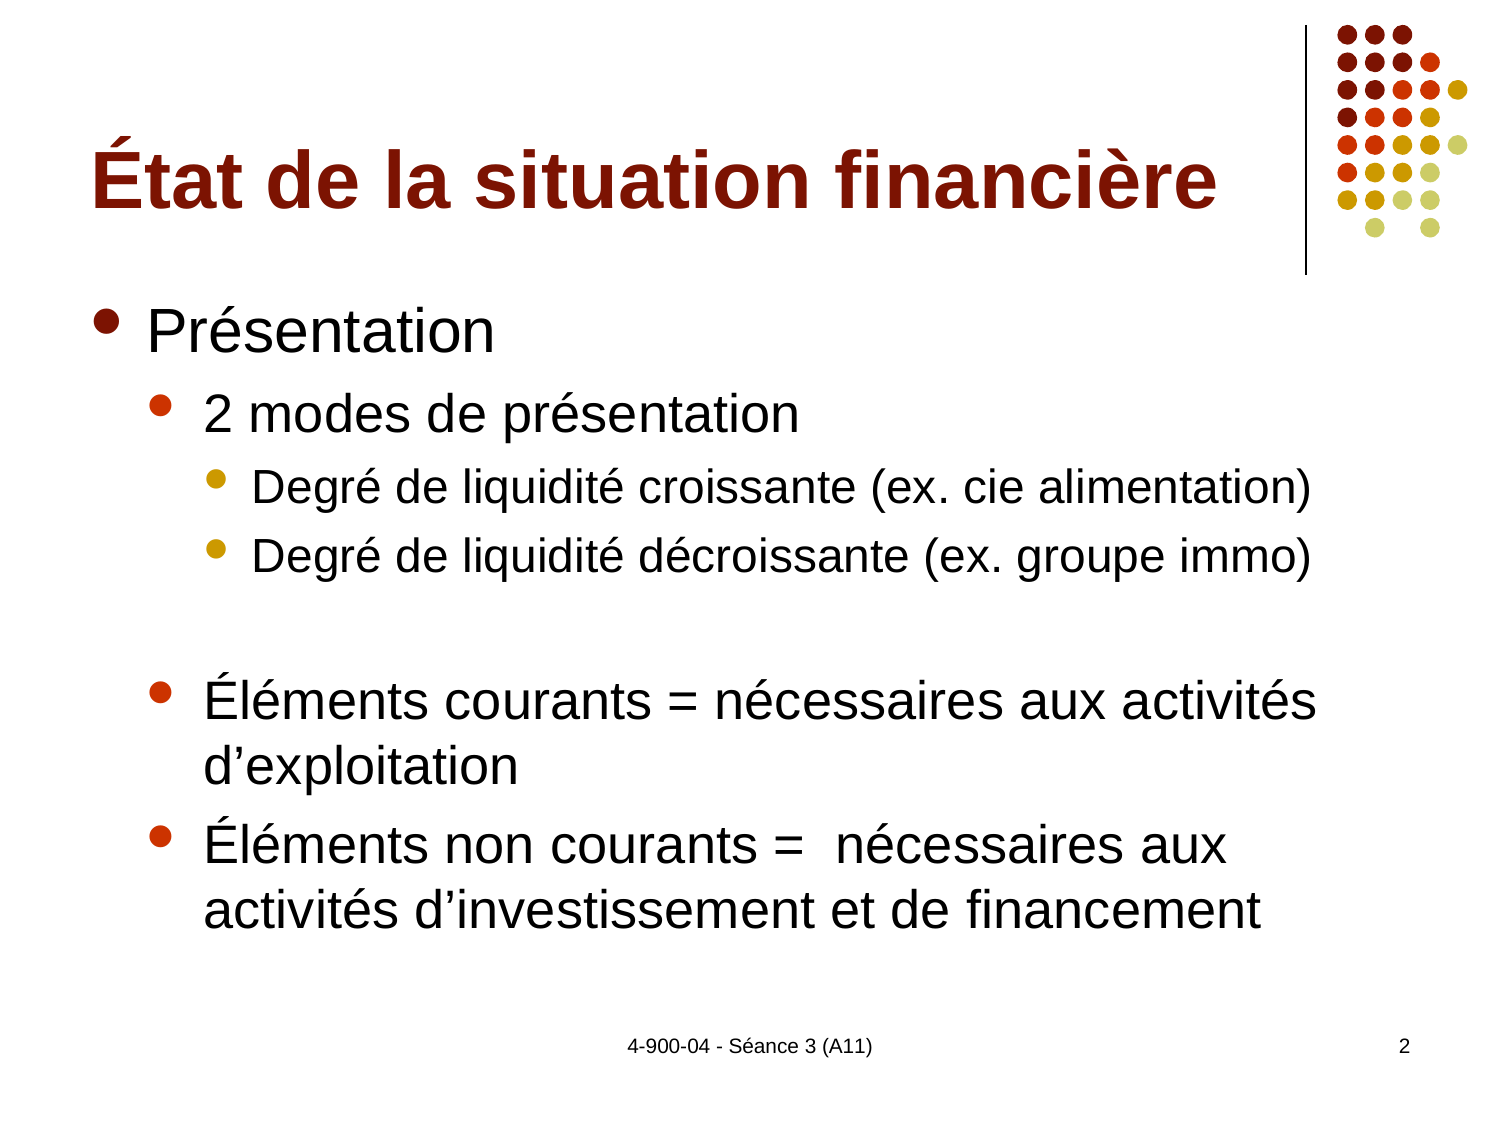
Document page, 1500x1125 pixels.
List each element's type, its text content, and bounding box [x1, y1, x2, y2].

text_box 4-900-04 - Séance 3 (A11) [512, 1025, 988, 1101]
text_box <numéro> [1074, 1025, 1426, 1101]
list Présentation 2 modes de présentation Degré de liquidité croissante (ex. cie alimentation) Degré de liquidité décroissante (ex. groupe immo) Éléments courants = nécessaires aux activités d’exploitation Éléments non courants = nécessaires aux activités d’investissement et de financement [75, 282, 1426, 1006]
title État de la situation financière [74, 20, 1313, 233]
